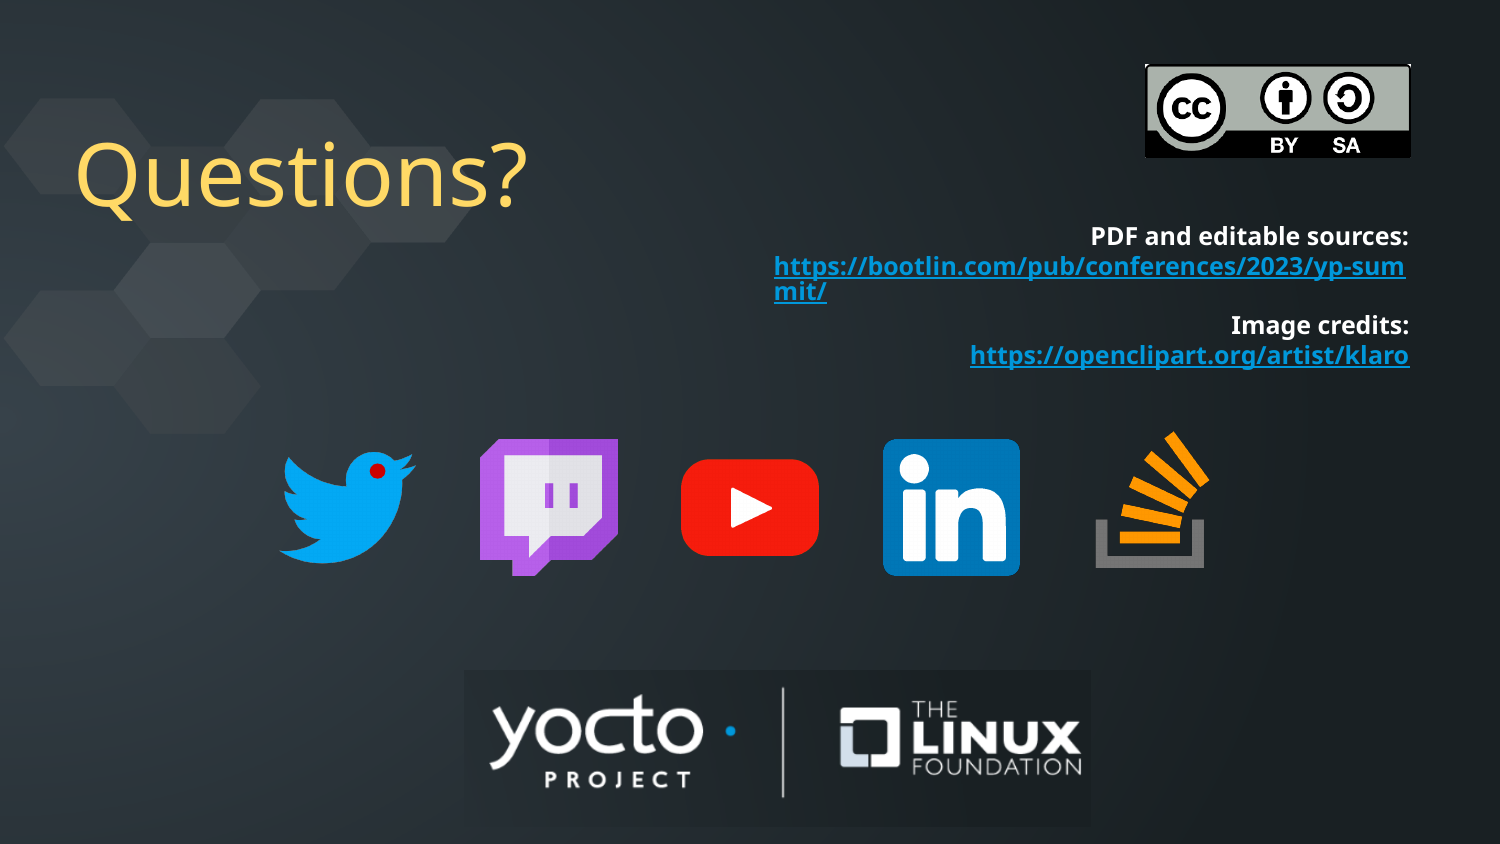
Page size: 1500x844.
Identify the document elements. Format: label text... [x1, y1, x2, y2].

picture [0, 0, 1500, 844]
text_box [369, 463, 386, 479]
text_box PDF and editable sources: https://bootlin.com/pub/conferences/2023/yp-summit/ Image credits: https://openclipart.org/artist/klaro [758, 205, 1425, 364]
text_box Questions? [58, 103, 555, 239]
